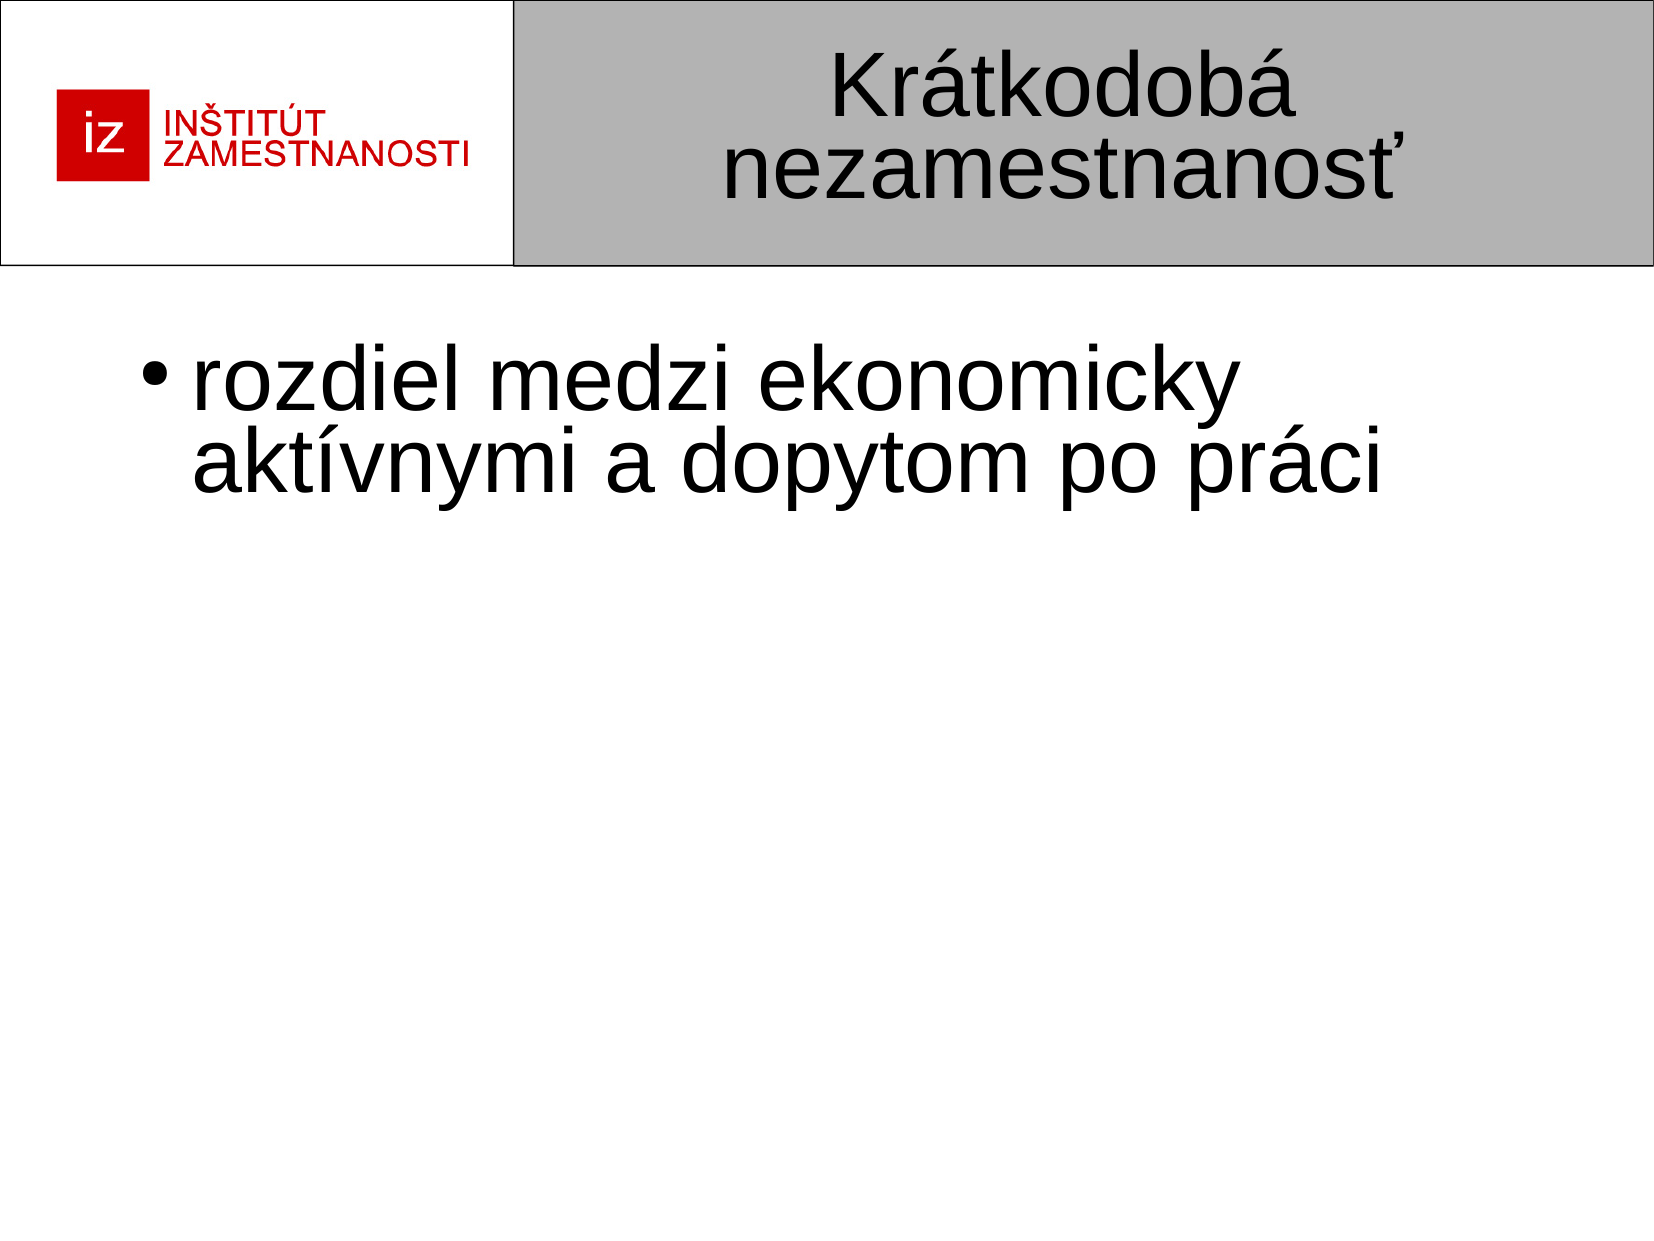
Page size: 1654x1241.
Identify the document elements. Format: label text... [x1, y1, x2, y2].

list rozdiel medzi ekonomicky aktívnymi a dopytom po práci [121, 344, 1533, 1126]
picture [5, 8, 512, 257]
title Krátkodobá nezamestnanosť [561, 29, 1565, 237]
